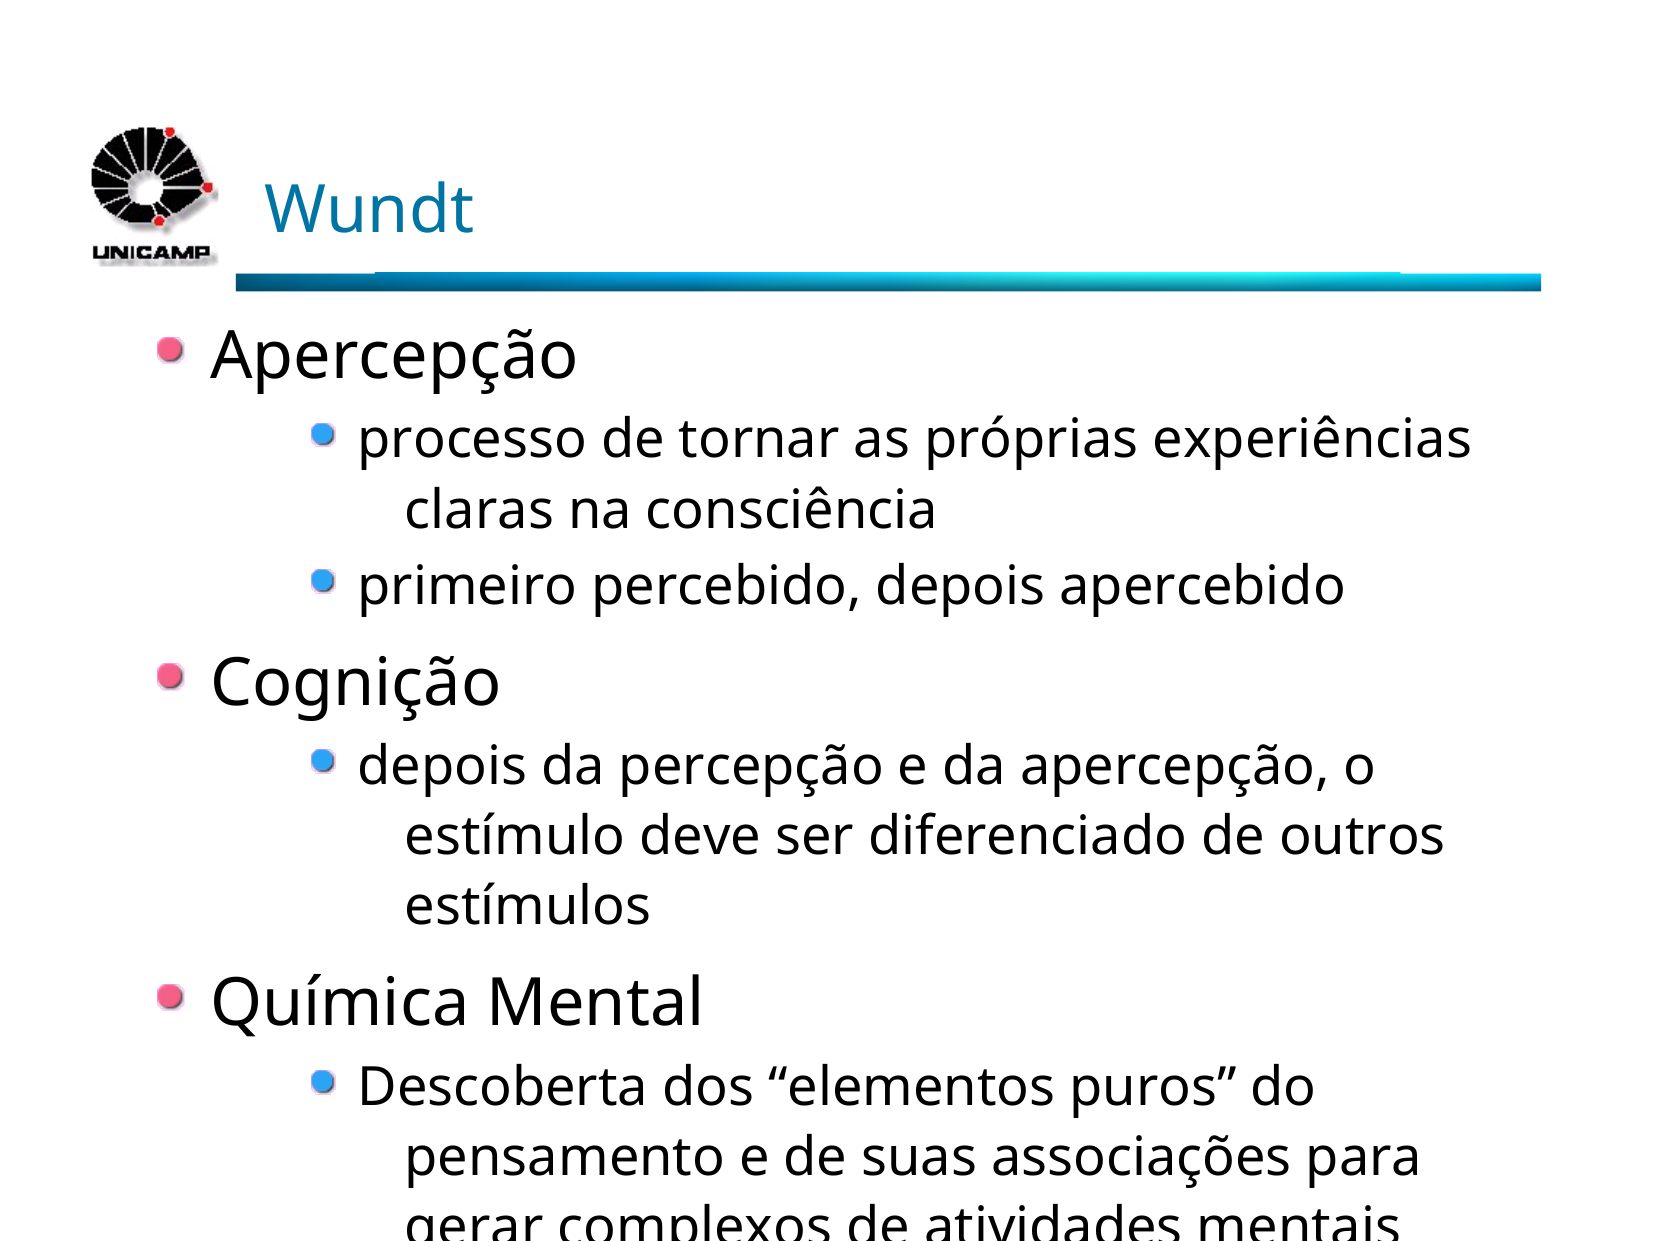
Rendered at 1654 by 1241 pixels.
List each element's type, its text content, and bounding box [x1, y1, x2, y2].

title Wundt [264, 42, 1534, 250]
picture [125, 272, 1654, 295]
list Apercepção processo de tornar as próprias experiências claras na consciência primeiro percebido, depois apercebido Cognição depois da percepção e da apercepção, o estímulo deve ser diferenciado de outros estímulos Química Mental Descoberta dos “elementos puros” do pensamento e de suas associações para gerar complexos de atividades mentais Programa de mais de 50 anos [121, 309, 1534, 1195]
